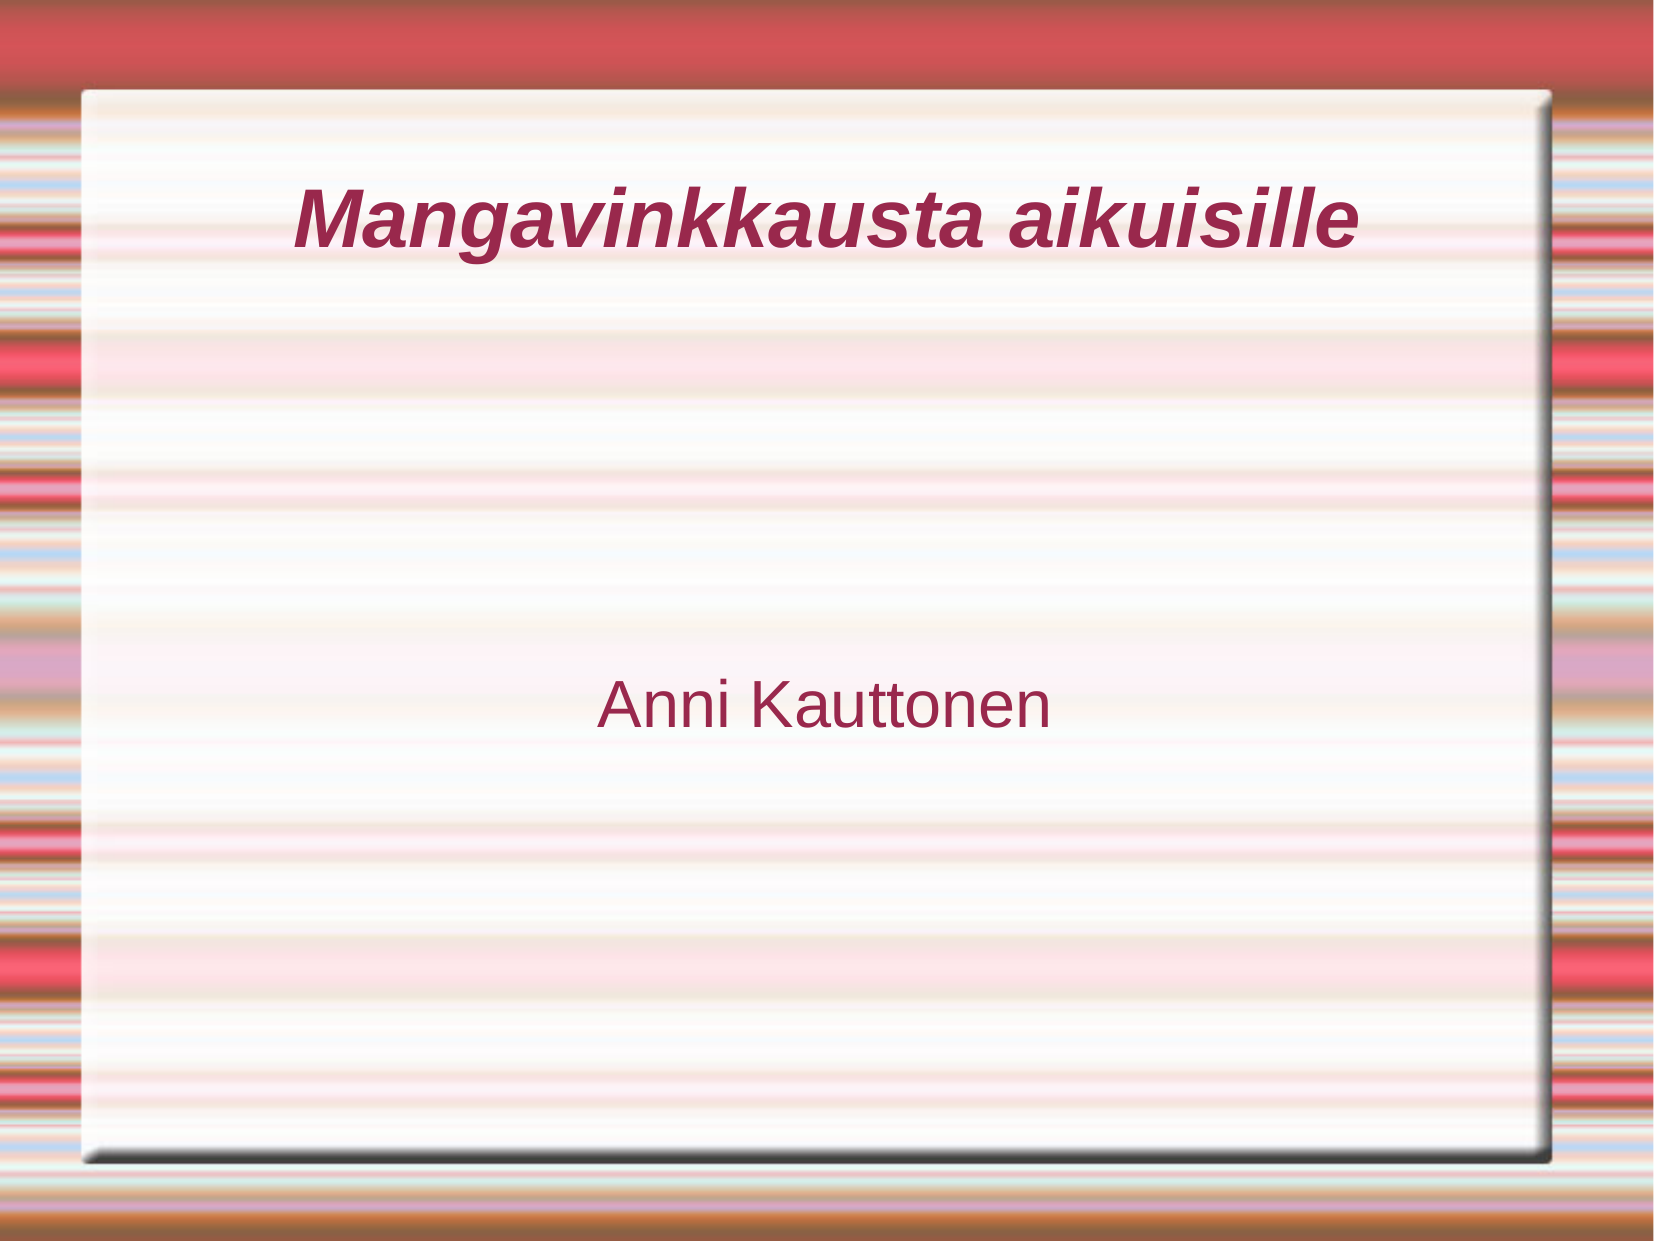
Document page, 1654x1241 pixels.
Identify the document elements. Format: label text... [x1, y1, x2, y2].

subtitle Anni Kauttonen [134, 350, 1516, 1133]
picture [0, 0, 1654, 1241]
title Mangavinkkausta aikuisille [121, 114, 1534, 322]
